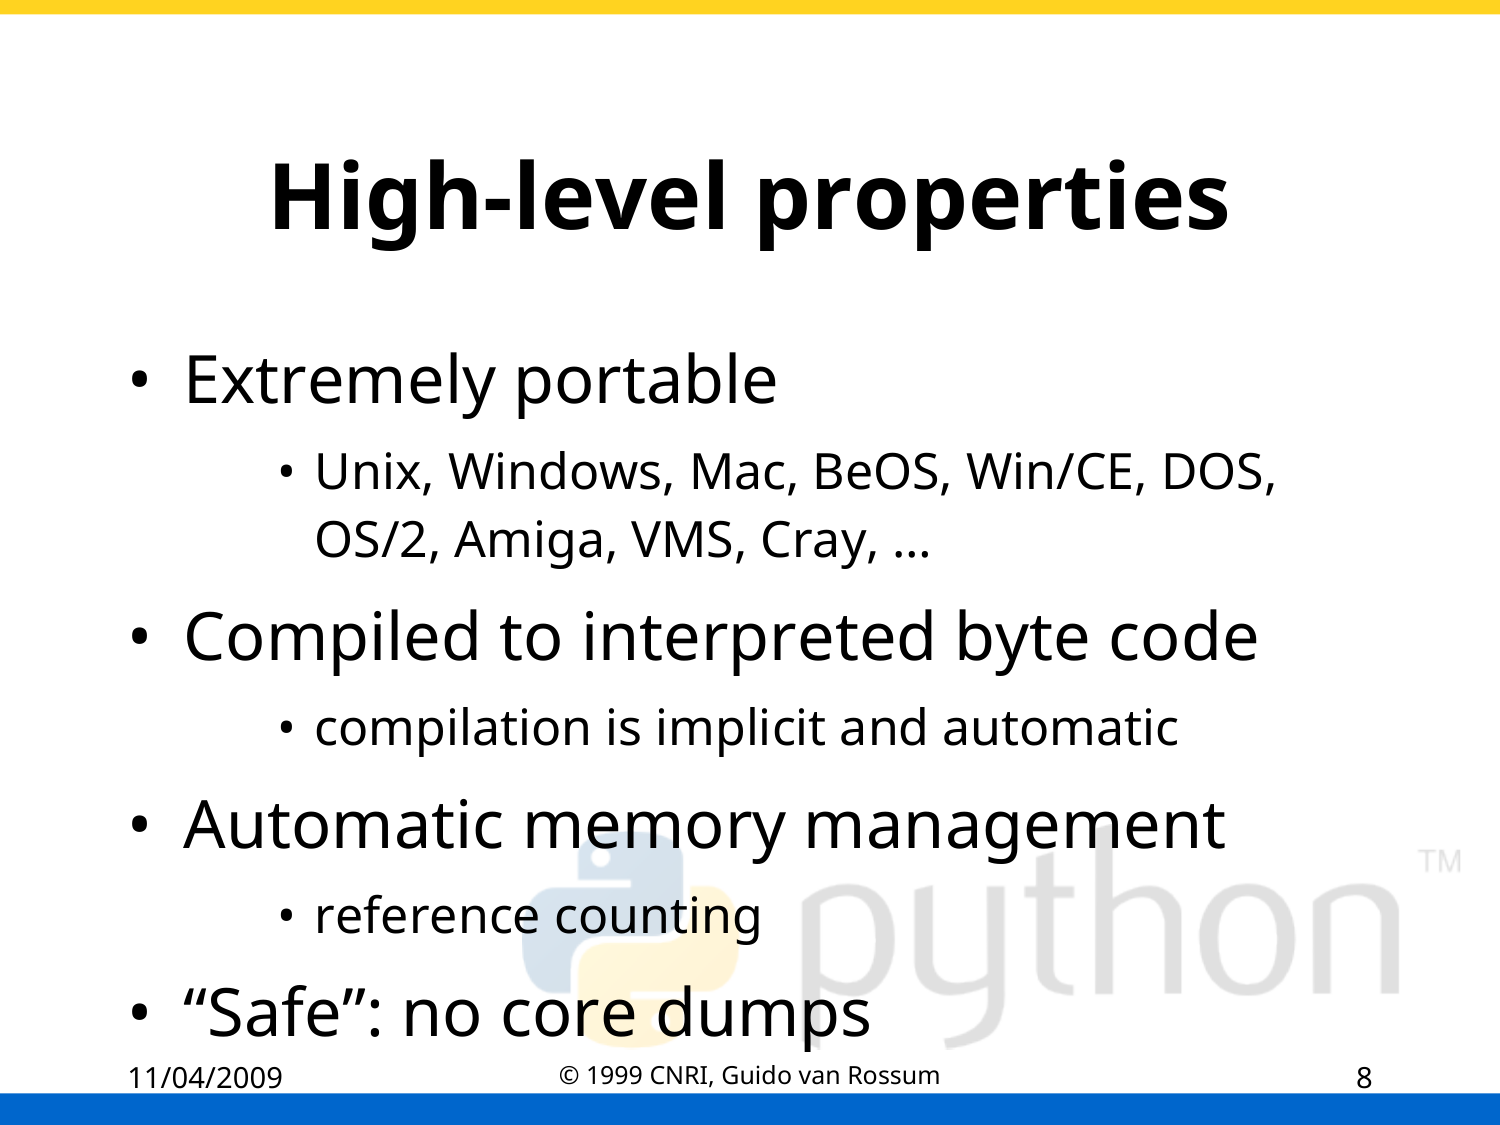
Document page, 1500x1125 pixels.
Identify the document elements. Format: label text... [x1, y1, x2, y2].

list Extremely portable Unix, Windows, Mac, BeOS, Win/CE, DOS, OS/2, Amiga, VMS, Cray, … Compiled to interpreted byte code compilation is implicit and automatic Automatic memory management reference counting “Safe”: no core dumps [112, 324, 1388, 1001]
title High-level properties [112, 99, 1388, 288]
